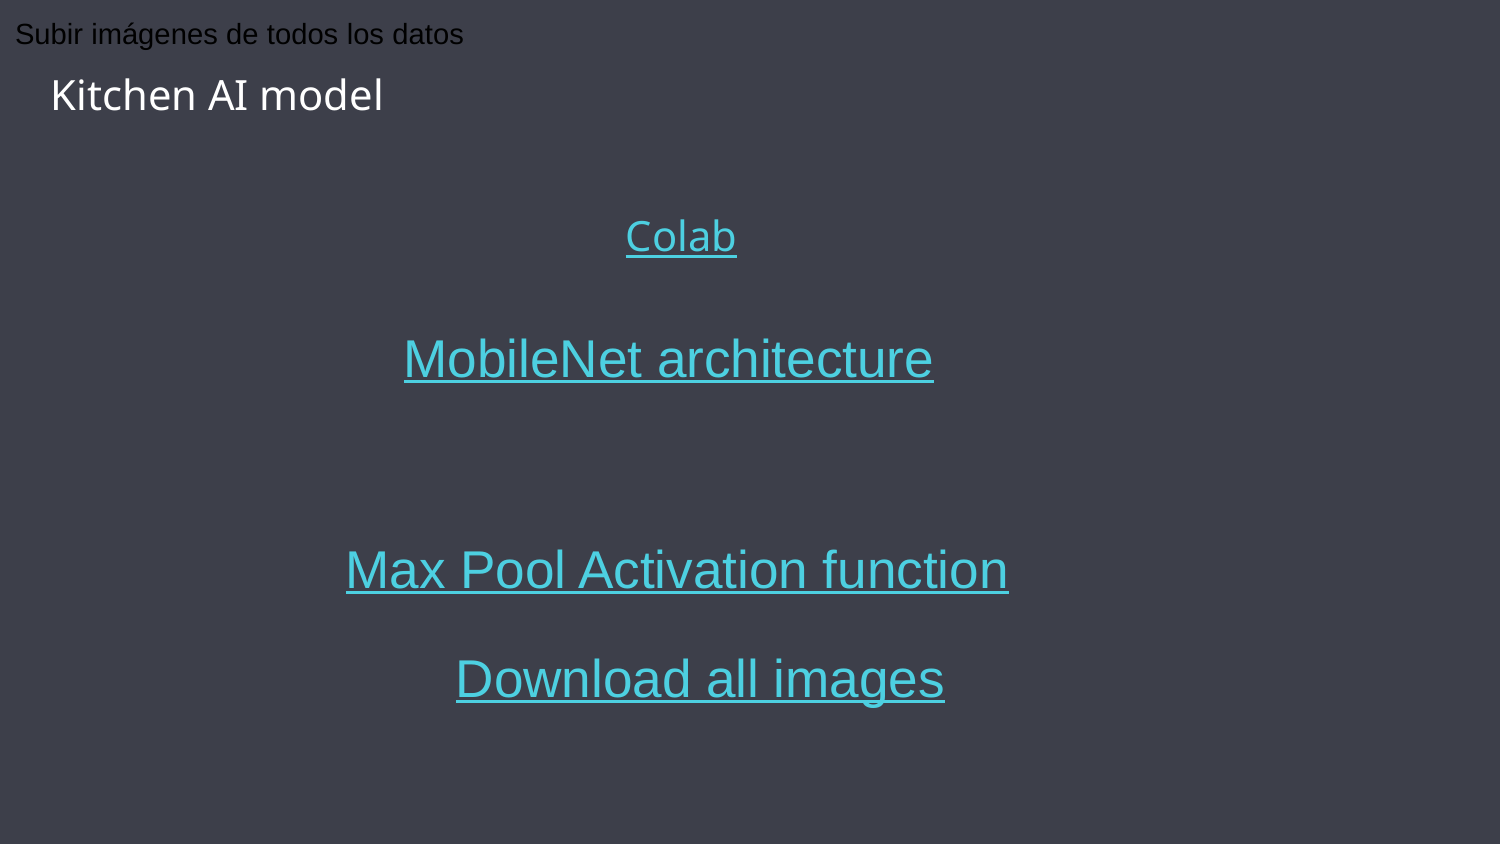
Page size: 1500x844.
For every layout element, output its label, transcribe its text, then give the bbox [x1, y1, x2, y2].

title Download all images [349, 629, 1052, 724]
text_box Kitchen AI model [35, 53, 537, 140]
title MobileNet architecture [388, 309, 974, 403]
text_box Subir imágenes de todos los datos [0, 0, 493, 100]
text_box Colab [430, 195, 933, 281]
title Max Pool Activation function [330, 520, 1033, 615]
